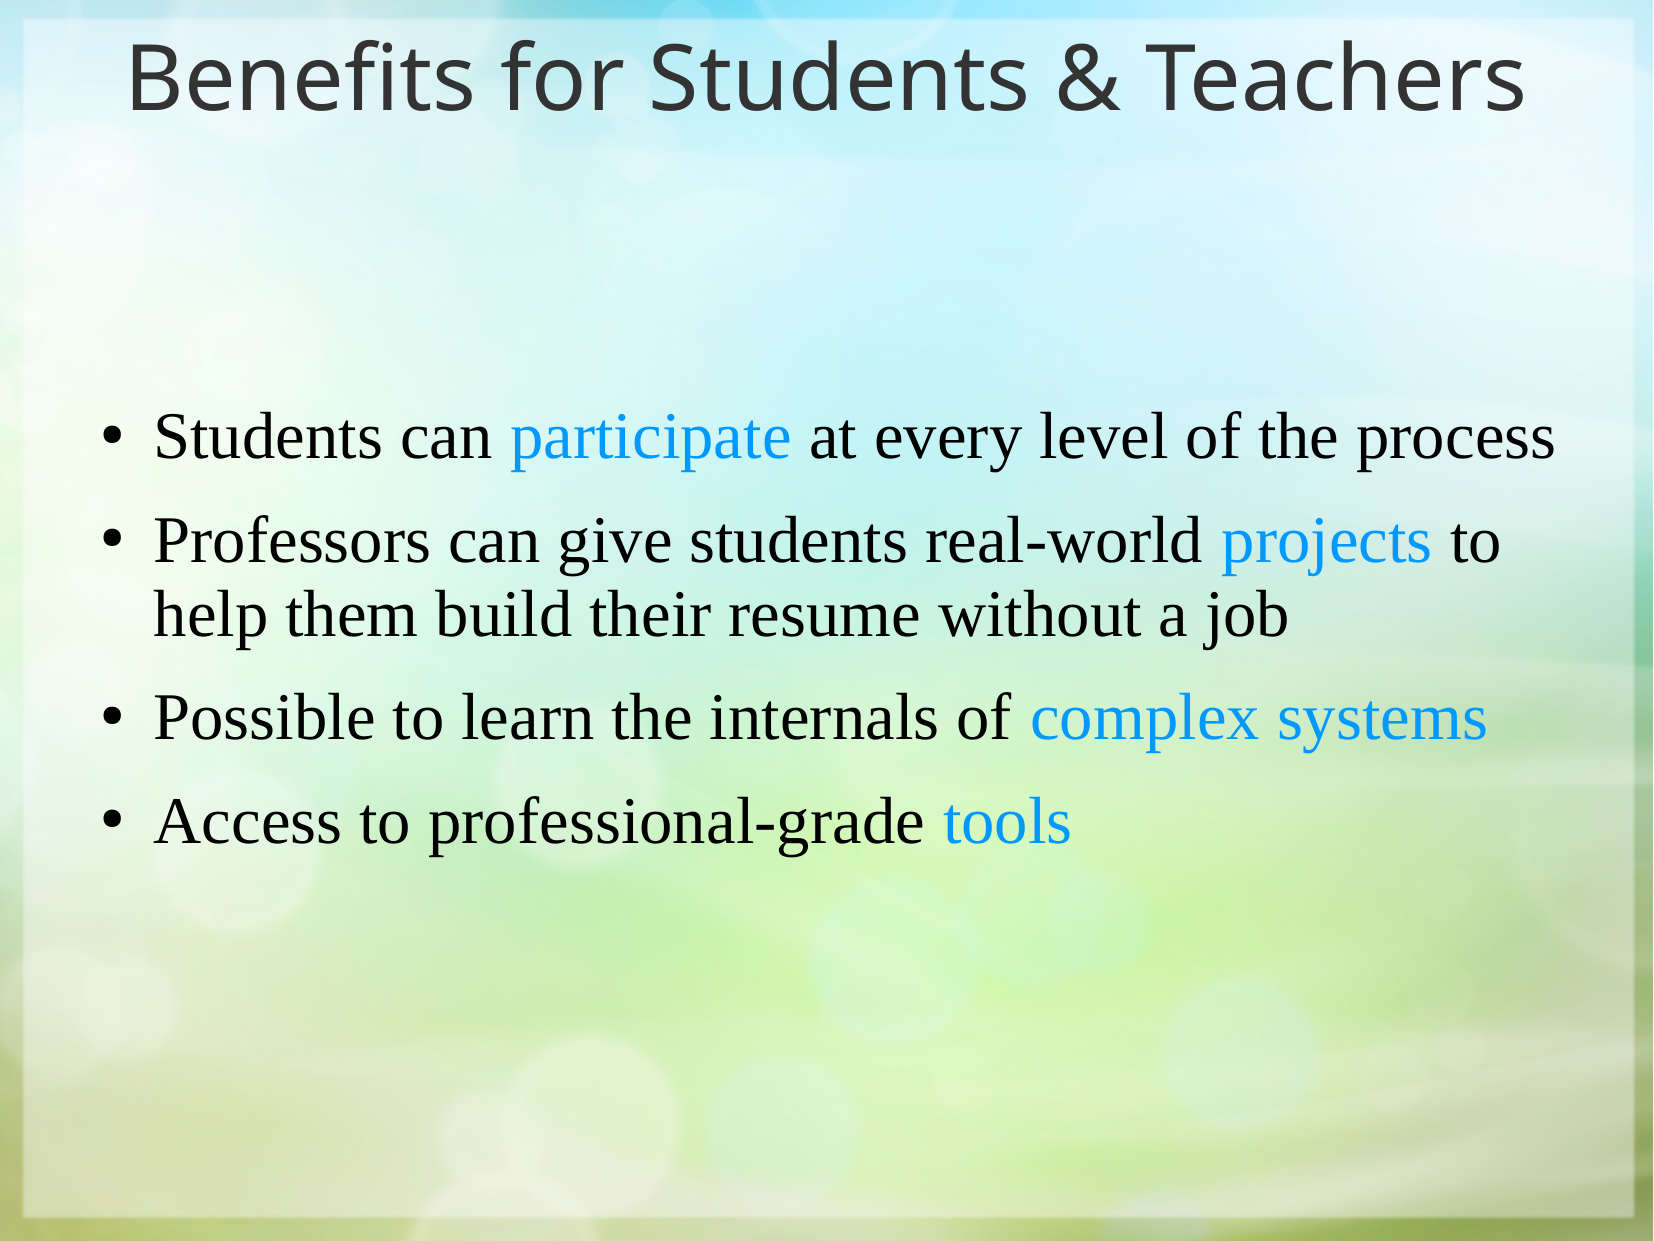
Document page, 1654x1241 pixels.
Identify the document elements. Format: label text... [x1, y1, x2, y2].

picture [0, 0, 1654, 1241]
title Benefits for Students & Teachers [82, 0, 1571, 183]
list Students can participate at every level of the process Professors can give students real-world projects to help them build their resume without a job Possible to learn the internals of complex systems Access to professional-grade tools [82, 399, 1571, 858]
